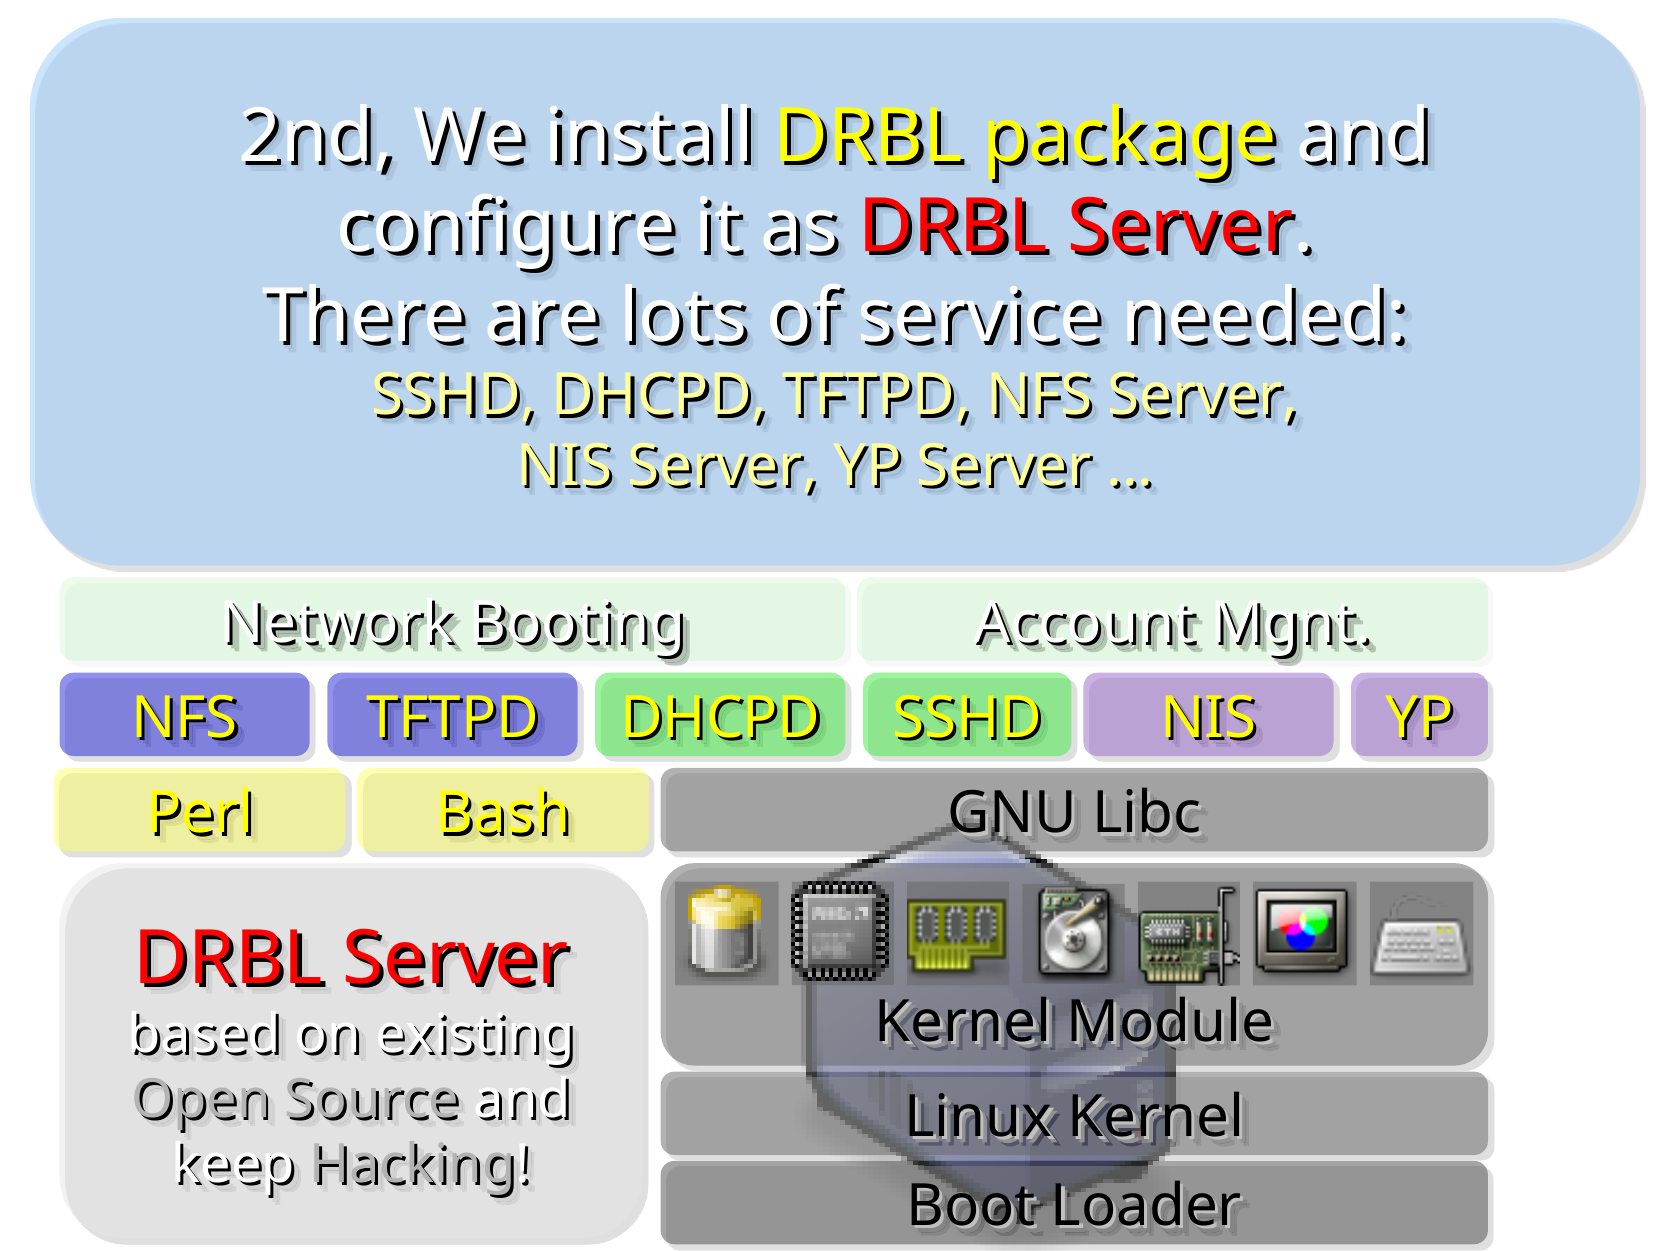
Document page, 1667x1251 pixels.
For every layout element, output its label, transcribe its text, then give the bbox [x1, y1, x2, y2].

text_box DHCPD [595, 672, 846, 757]
picture [773, 1066, 1221, 1071]
text_box Perl [53, 767, 346, 852]
text_box TFTPD [327, 672, 578, 757]
text_box NFS [59, 672, 310, 757]
picture [773, 1245, 1221, 1251]
text_box 2nd, We install DRBL package and configure it as DRBL Server. There are lots of service needed: SSHD, DHCPD, TFTPD, NFS Server, NIS Server, YP Server ... [29, 17, 1641, 566]
picture [1137, 881, 1240, 986]
picture [1369, 881, 1474, 986]
picture [773, 852, 1221, 863]
text_box Kernel Module [660, 863, 1489, 1066]
text_box Boot Loader [660, 1160, 1488, 1245]
picture [907, 881, 1010, 986]
text_box DRBL Server based on existing Open Source and keep Hacking! [59, 863, 643, 1239]
text_box SSHD [863, 672, 1072, 757]
text_box YP [1351, 672, 1488, 757]
text_box Account Mgnt. [857, 577, 1488, 661]
text_box Bash [357, 767, 649, 852]
text_box NIS [1083, 672, 1334, 757]
picture [1022, 883, 1125, 984]
text_box Linux Kernel [660, 1071, 1489, 1156]
picture [1252, 881, 1357, 986]
picture [675, 881, 779, 986]
picture [773, 1156, 1221, 1160]
text_box Network Booting [59, 577, 846, 661]
text_box GNU Libc [660, 767, 1489, 852]
picture [791, 881, 894, 986]
